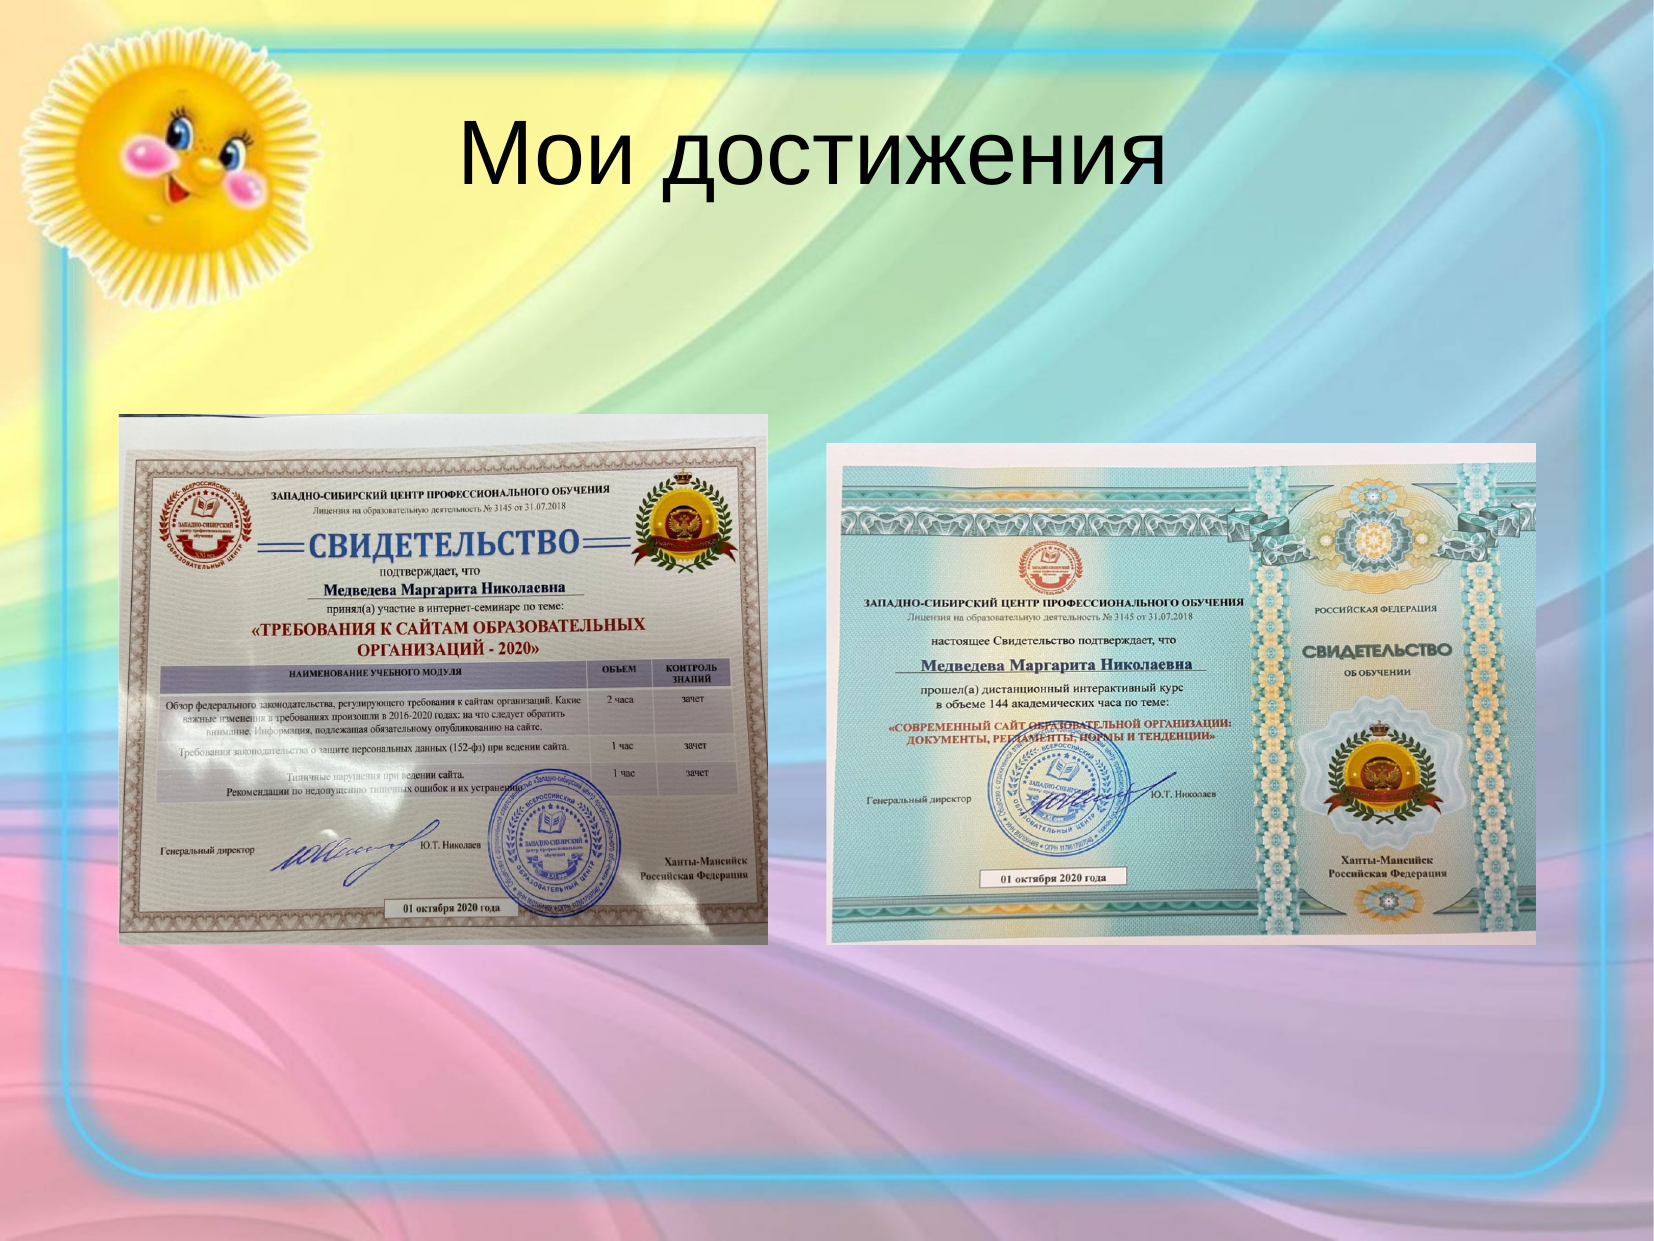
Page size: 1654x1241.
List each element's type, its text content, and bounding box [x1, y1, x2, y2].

picture [0, 0, 1654, 1241]
title Мои достижения [82, 49, 1571, 257]
